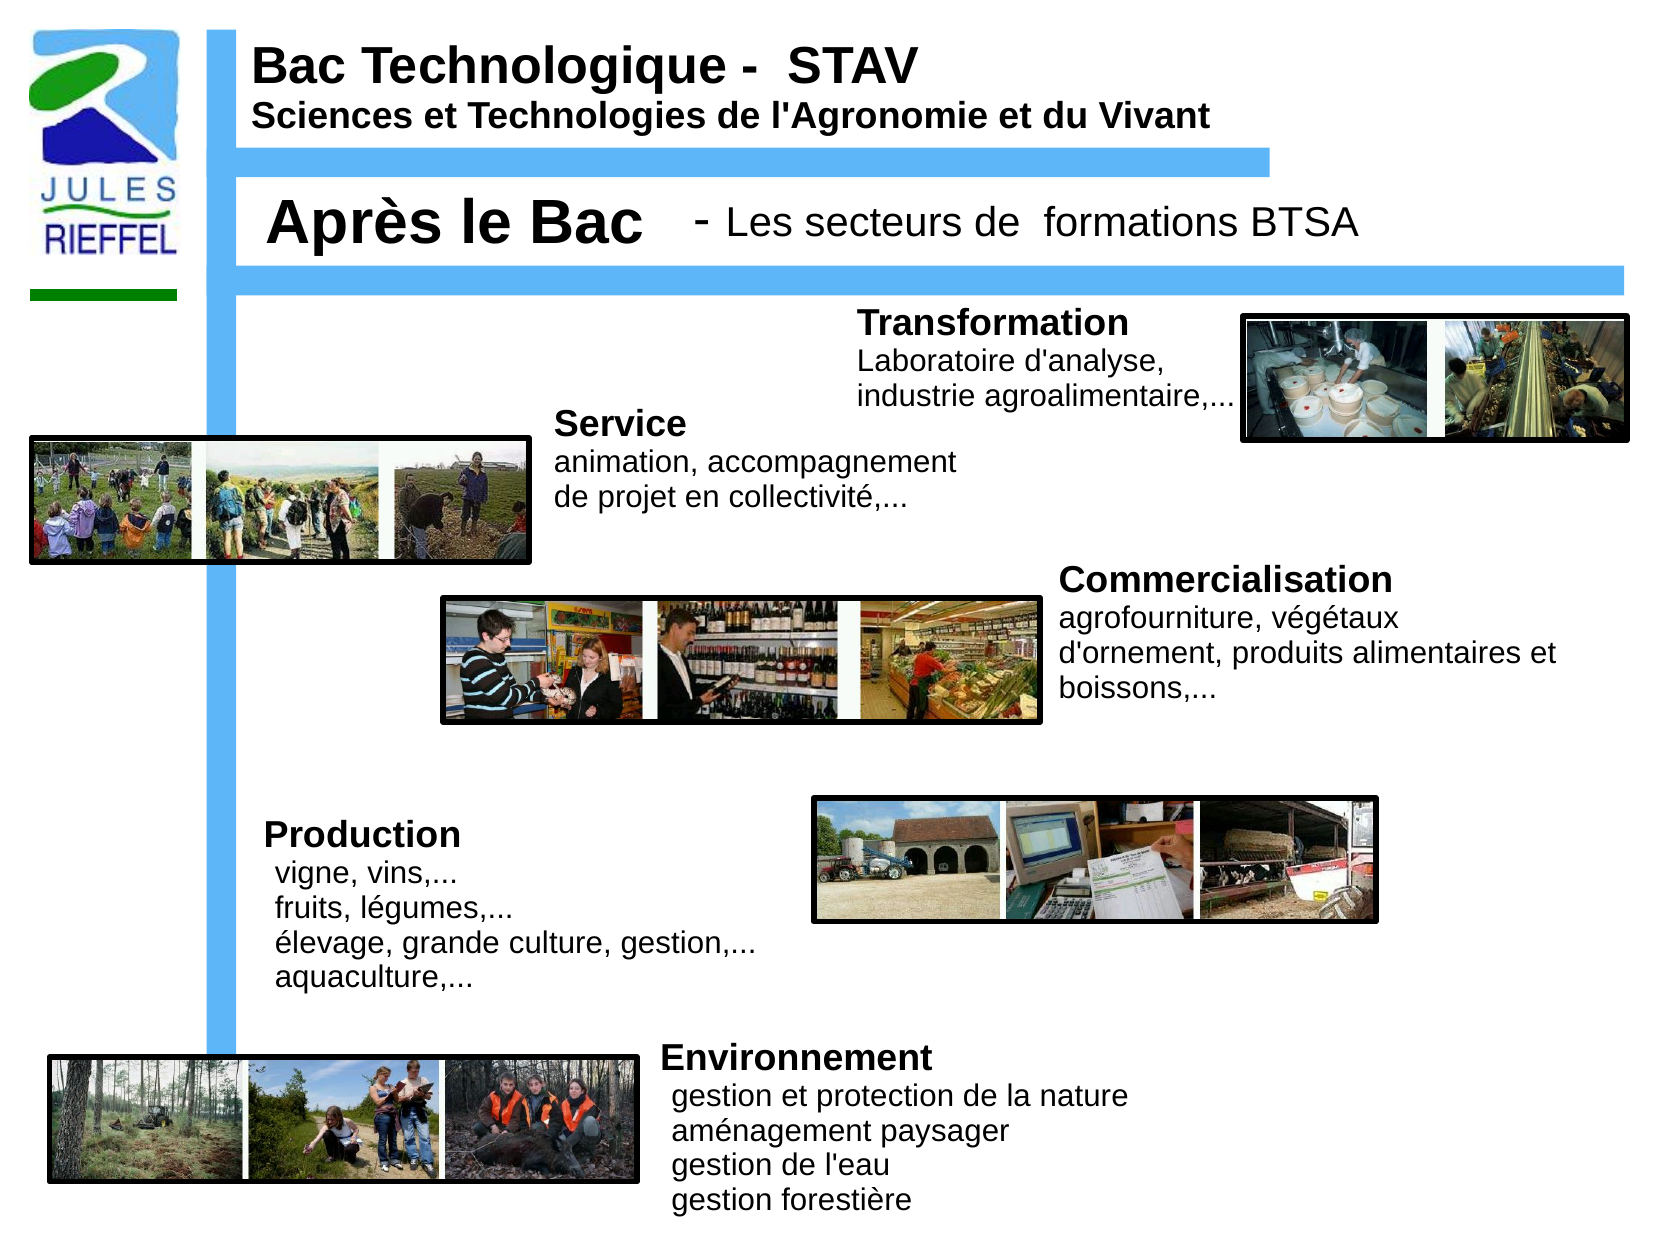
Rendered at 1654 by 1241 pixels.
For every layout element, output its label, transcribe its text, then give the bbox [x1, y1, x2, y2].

picture [29, 29, 186, 272]
text_box Transformation Laboratoire d'analyse, industrie agroalimentaire,... [842, 293, 1575, 452]
text_box Environnement gestion et protection de la nature aménagement paysager gestion de l'eau gestion forestière [645, 1038, 1219, 1226]
text_box Production vigne, vins,... fruits, légumes,... élevage, grande culture, gestion,... aquaculture,... [248, 806, 1625, 1038]
picture [445, 600, 1038, 719]
picture [816, 800, 1373, 919]
picture [52, 1060, 635, 1179]
text_box - Les secteurs de formations BTSA [679, 159, 1565, 278]
picture [34, 440, 526, 560]
picture [1245, 319, 1624, 438]
text_box Commercialisation agrofourniture, végétaux d'ornement, produits alimentaires et boissons,... [1043, 551, 1585, 737]
title Après le Bac [265, 177, 679, 266]
text_box Service animation, accompagnement de projet en collectivité,... [539, 395, 982, 586]
